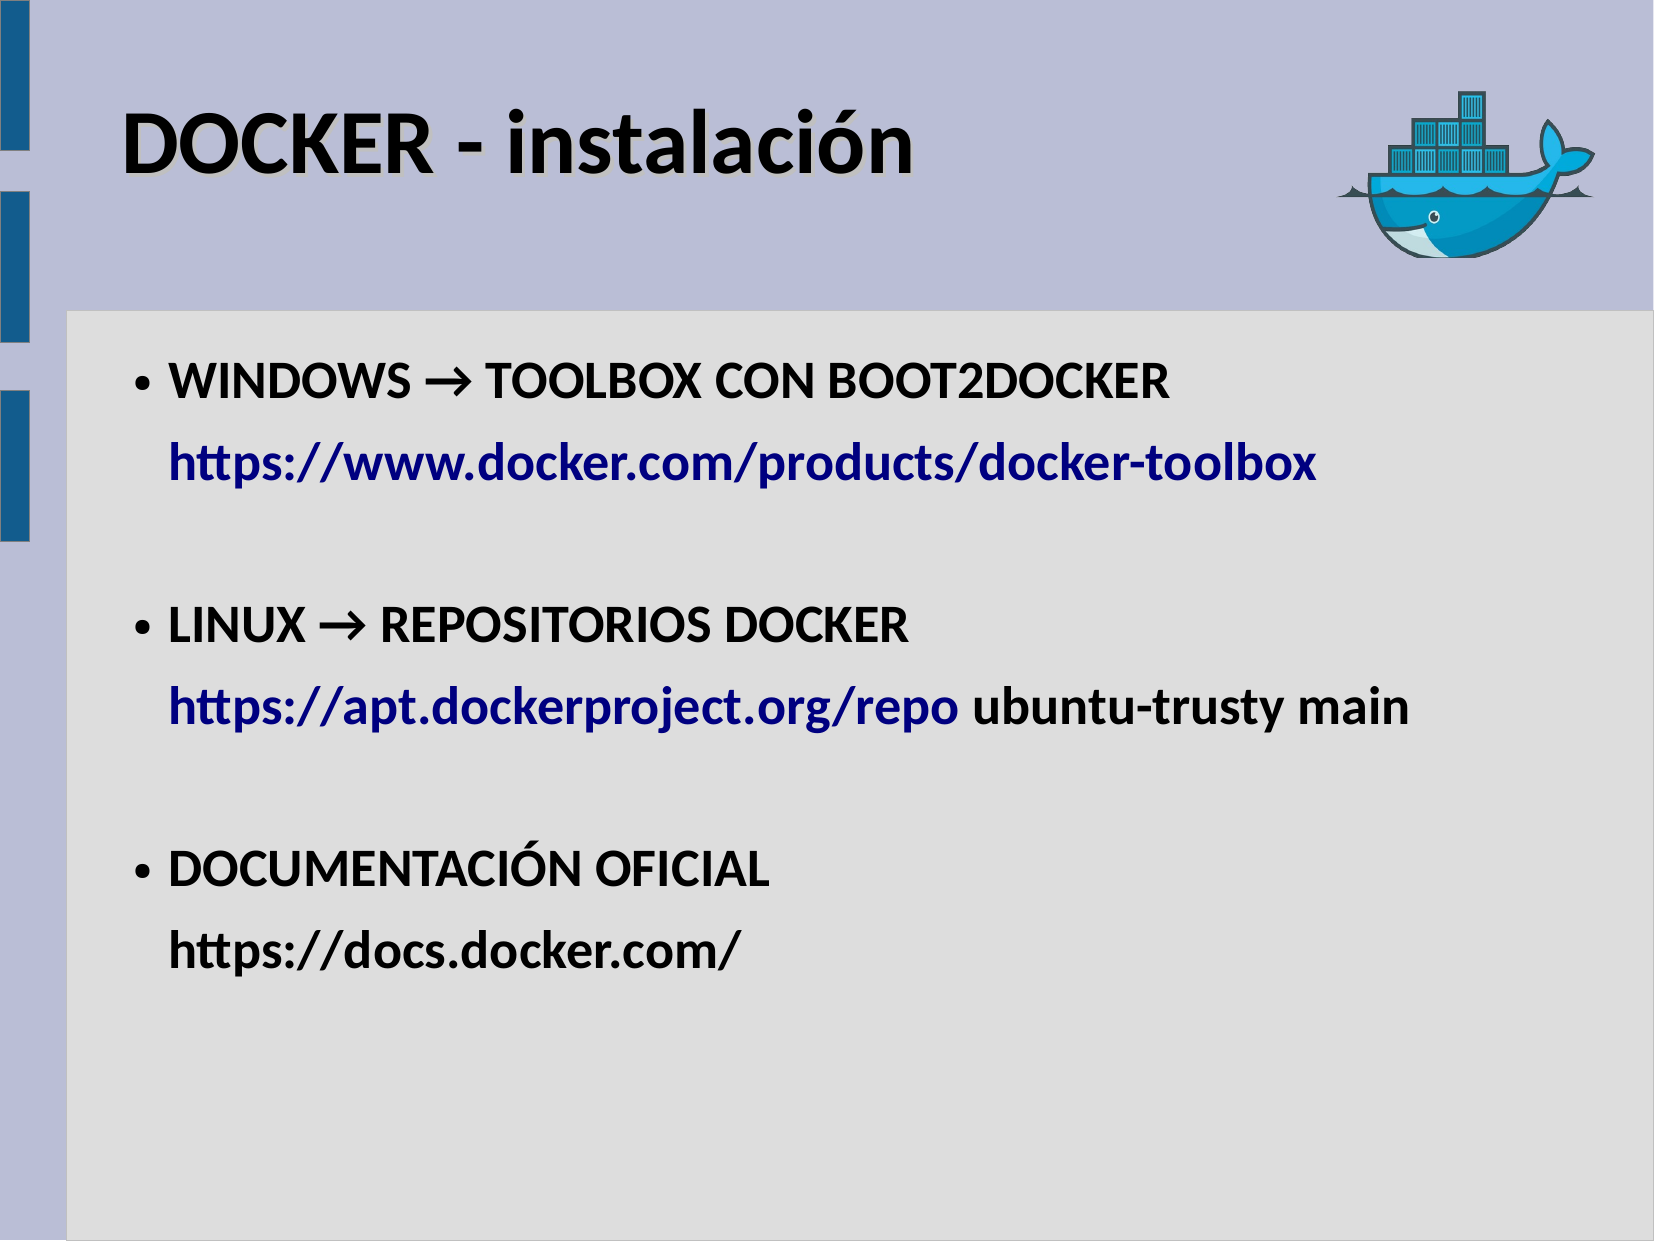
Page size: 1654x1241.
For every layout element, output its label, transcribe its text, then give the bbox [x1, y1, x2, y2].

picture [1287, 35, 1642, 258]
text_box WINDOWS → TOOLBOX CON BOOT2DOCKER https://www.docker.com/products/docker-toolbox LINUX → REPOSITORIOS DOCKER https://apt.dockerproject.org/repo ubuntu-trusty main DOCUMENTACIÓN OFICIAL https://docs.docker.com/ [118, 323, 1583, 1241]
text_box DOCKER - instalación [106, 97, 1229, 225]
